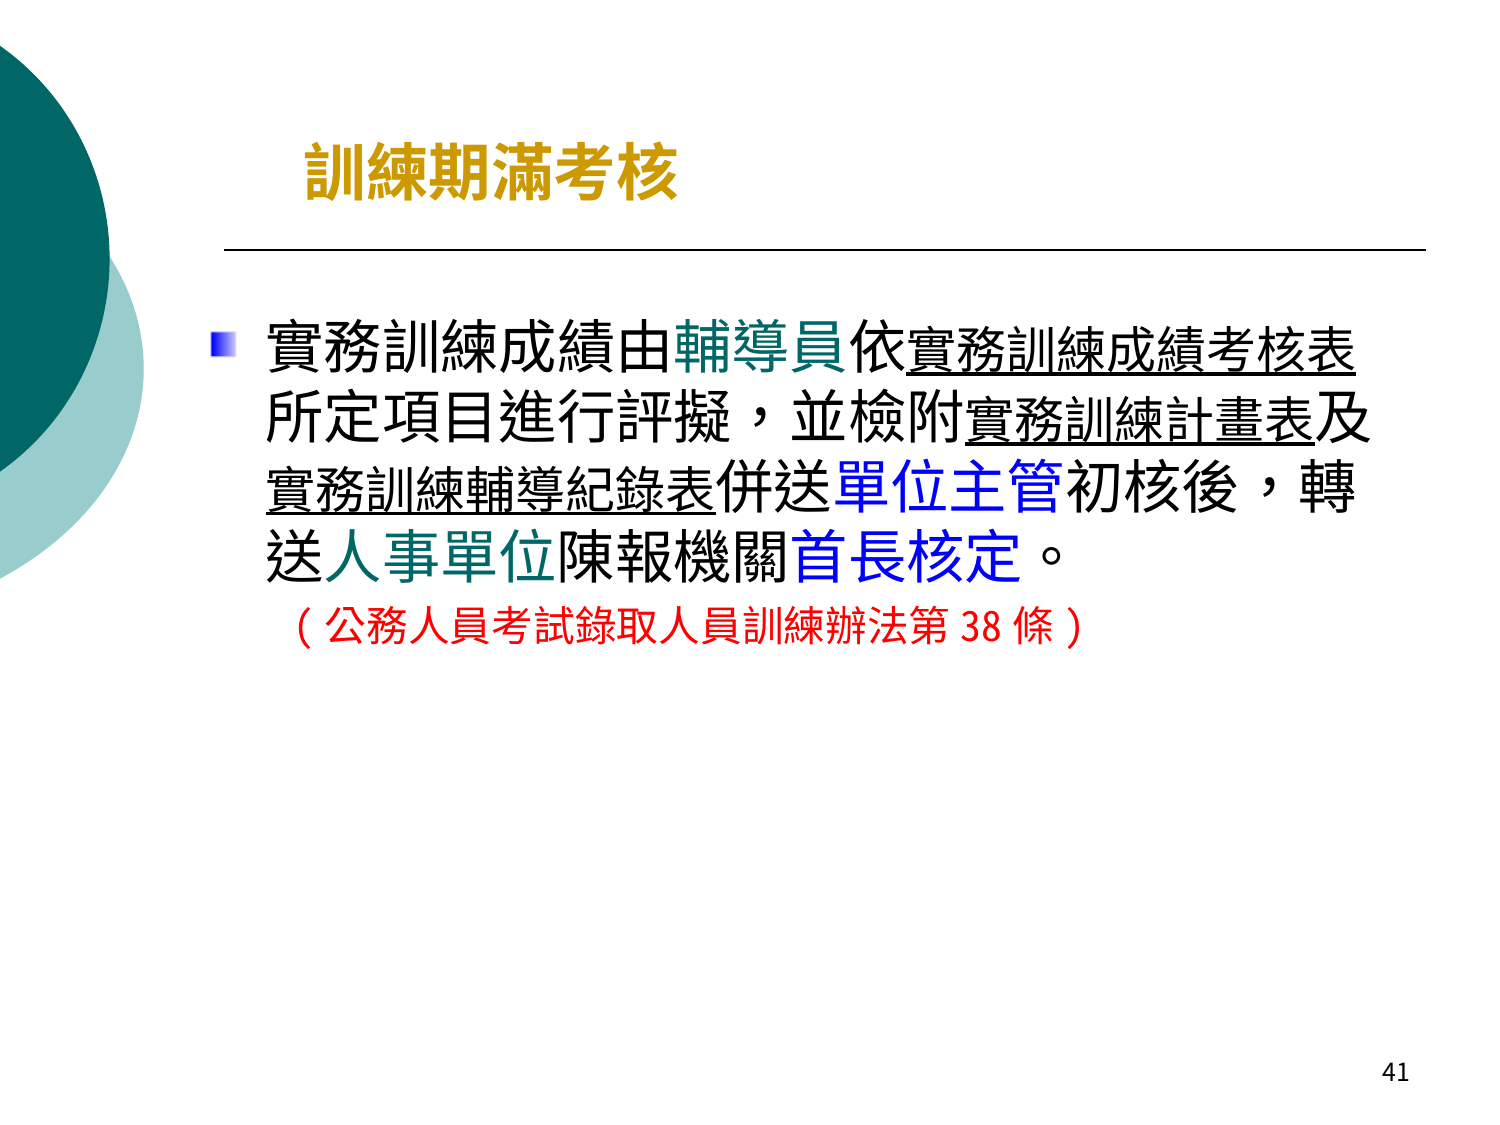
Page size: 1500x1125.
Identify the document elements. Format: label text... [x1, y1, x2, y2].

list 實務訓練成績由輔導員依實務訓練成績考核表所定項目進行評擬，並檢附實務訓練計畫表及實務訓練輔導紀錄表併送單位主管初核後，轉送人事單位陳報機關首長核定。 (公務人員考試錄取人員訓練辦法第38條) [194, 302, 1395, 778]
text_box 訓練期滿考核 [289, 125, 762, 216]
